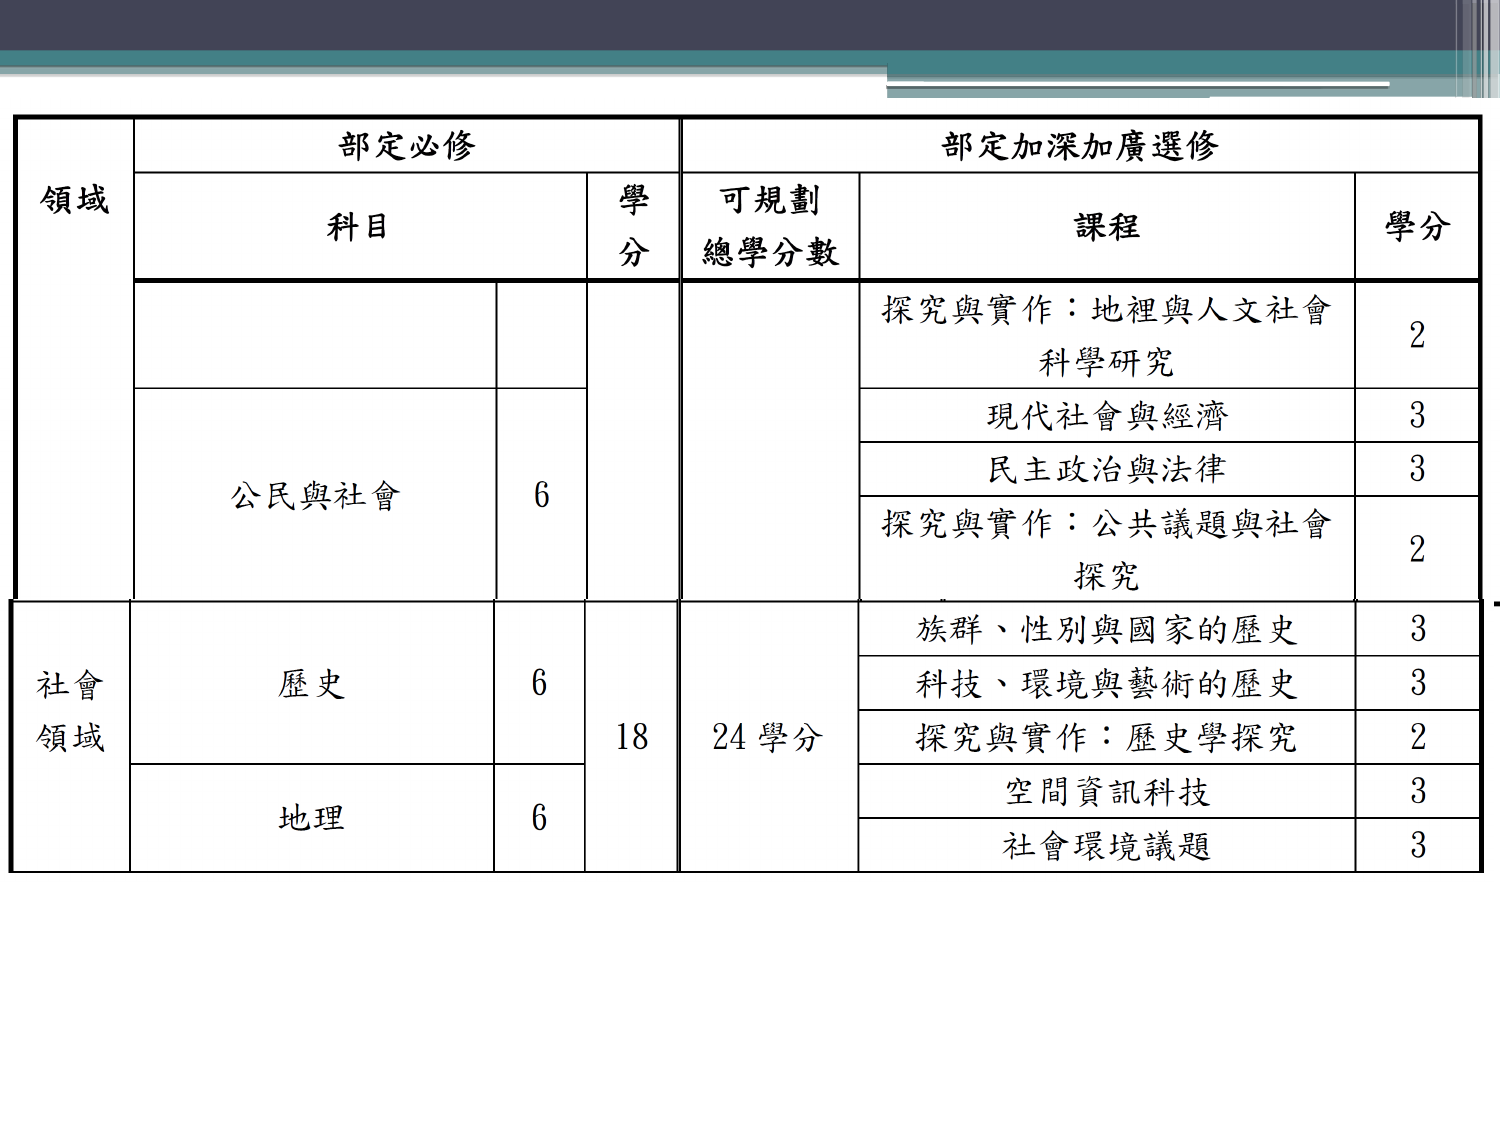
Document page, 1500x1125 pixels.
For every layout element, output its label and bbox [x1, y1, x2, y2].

picture [0, 98, 1500, 882]
